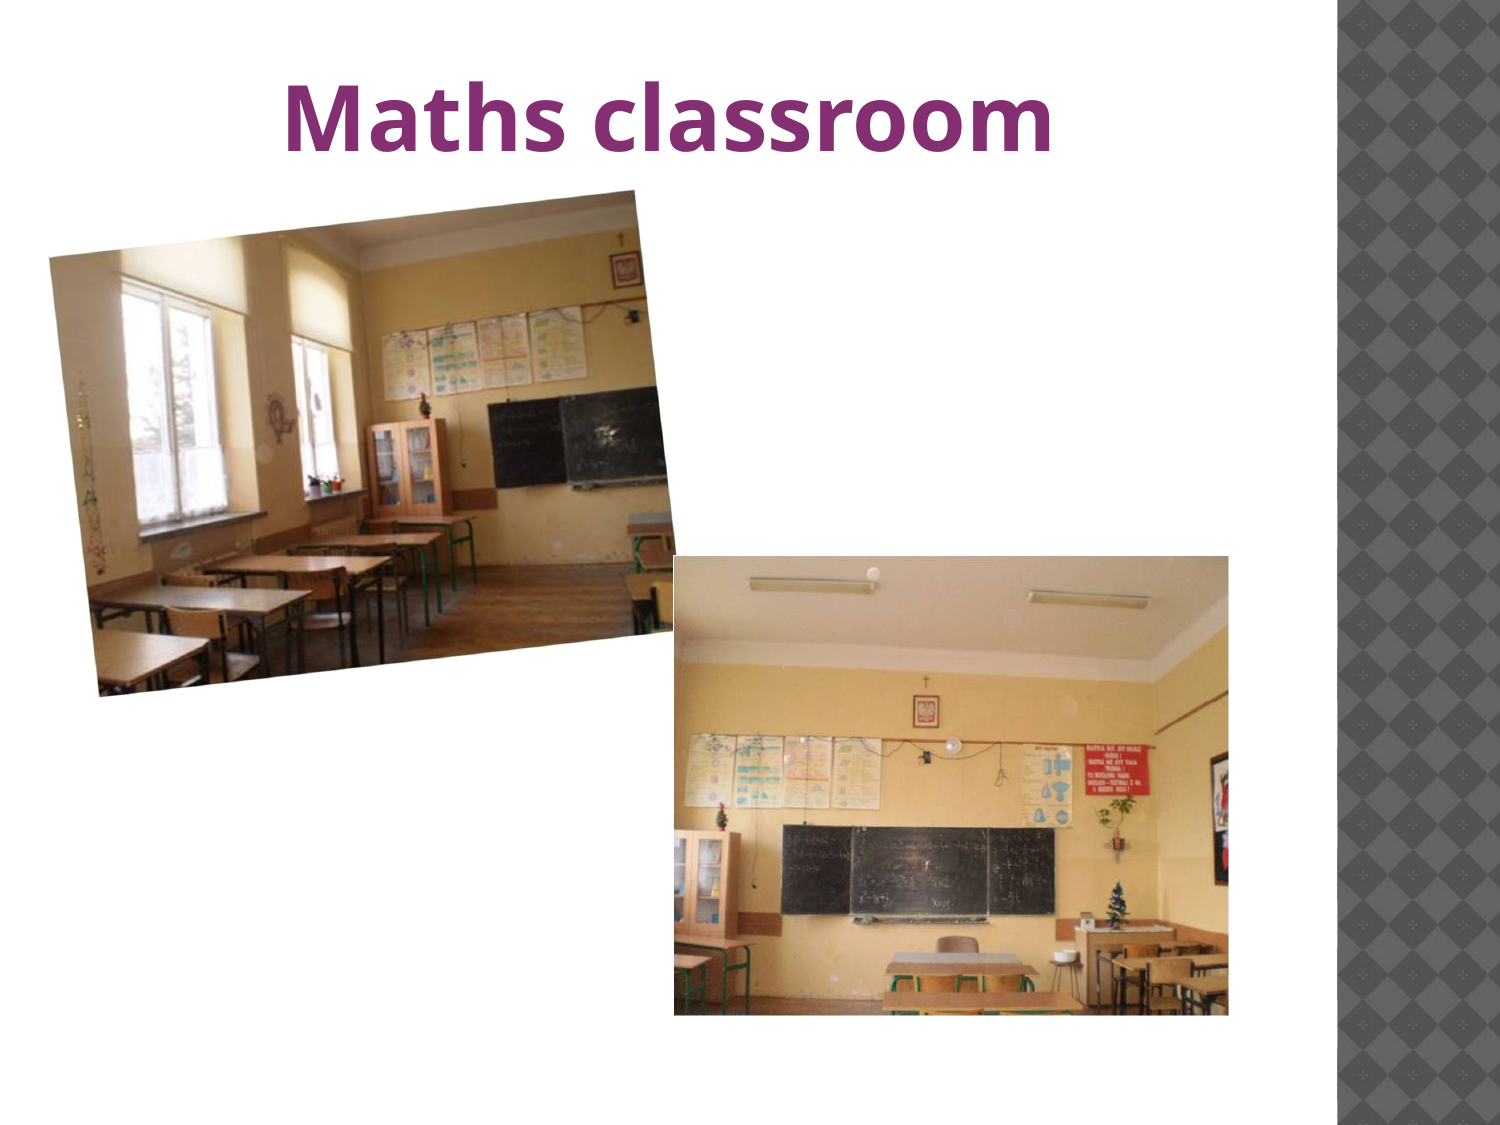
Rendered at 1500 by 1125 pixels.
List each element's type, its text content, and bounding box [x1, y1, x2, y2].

title Maths classroom [75, 52, 1263, 240]
picture [1337, 0, 1500, 1125]
picture [47, 188, 1229, 1016]
